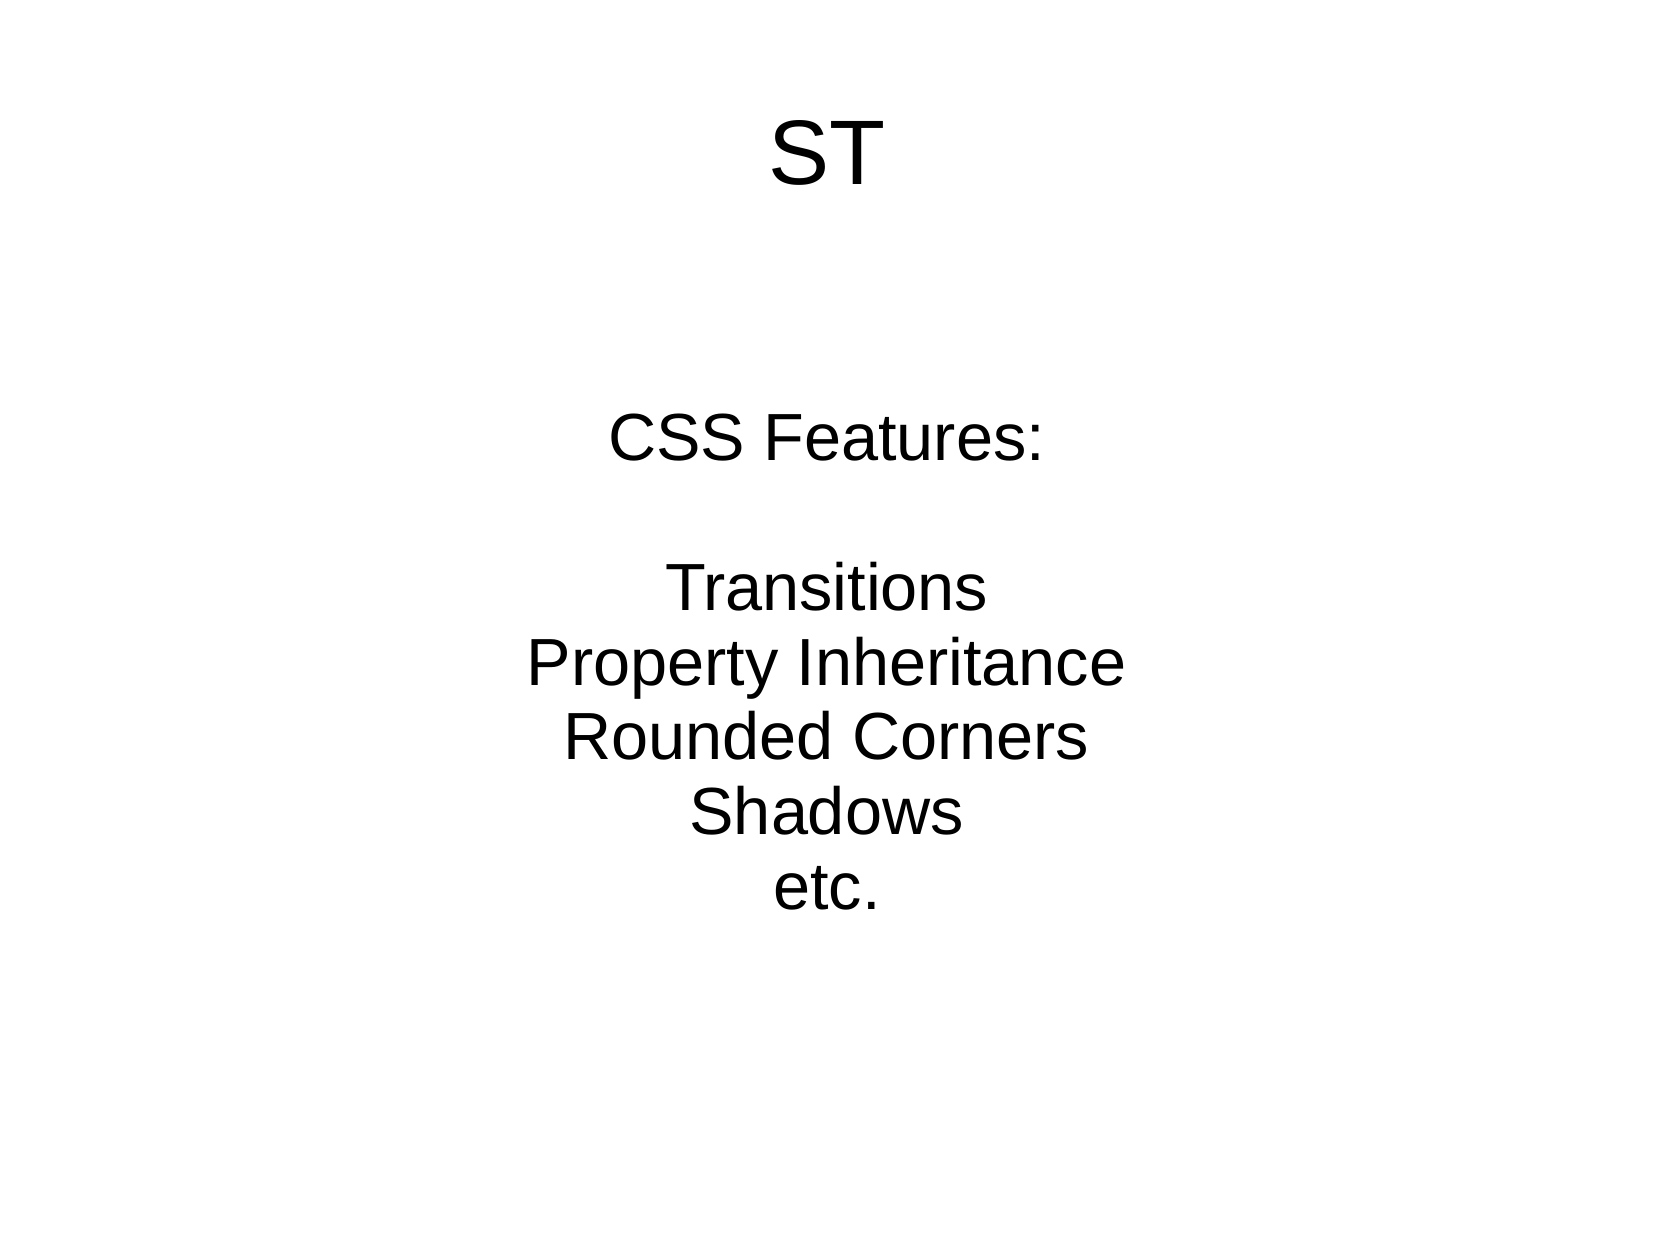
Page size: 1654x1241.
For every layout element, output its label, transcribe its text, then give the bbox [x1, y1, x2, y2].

title ST [82, 56, 1571, 250]
subtitle CSS Features: Transitions Property Inheritance Rounded Corners Shadows etc. [82, 297, 1571, 1102]
